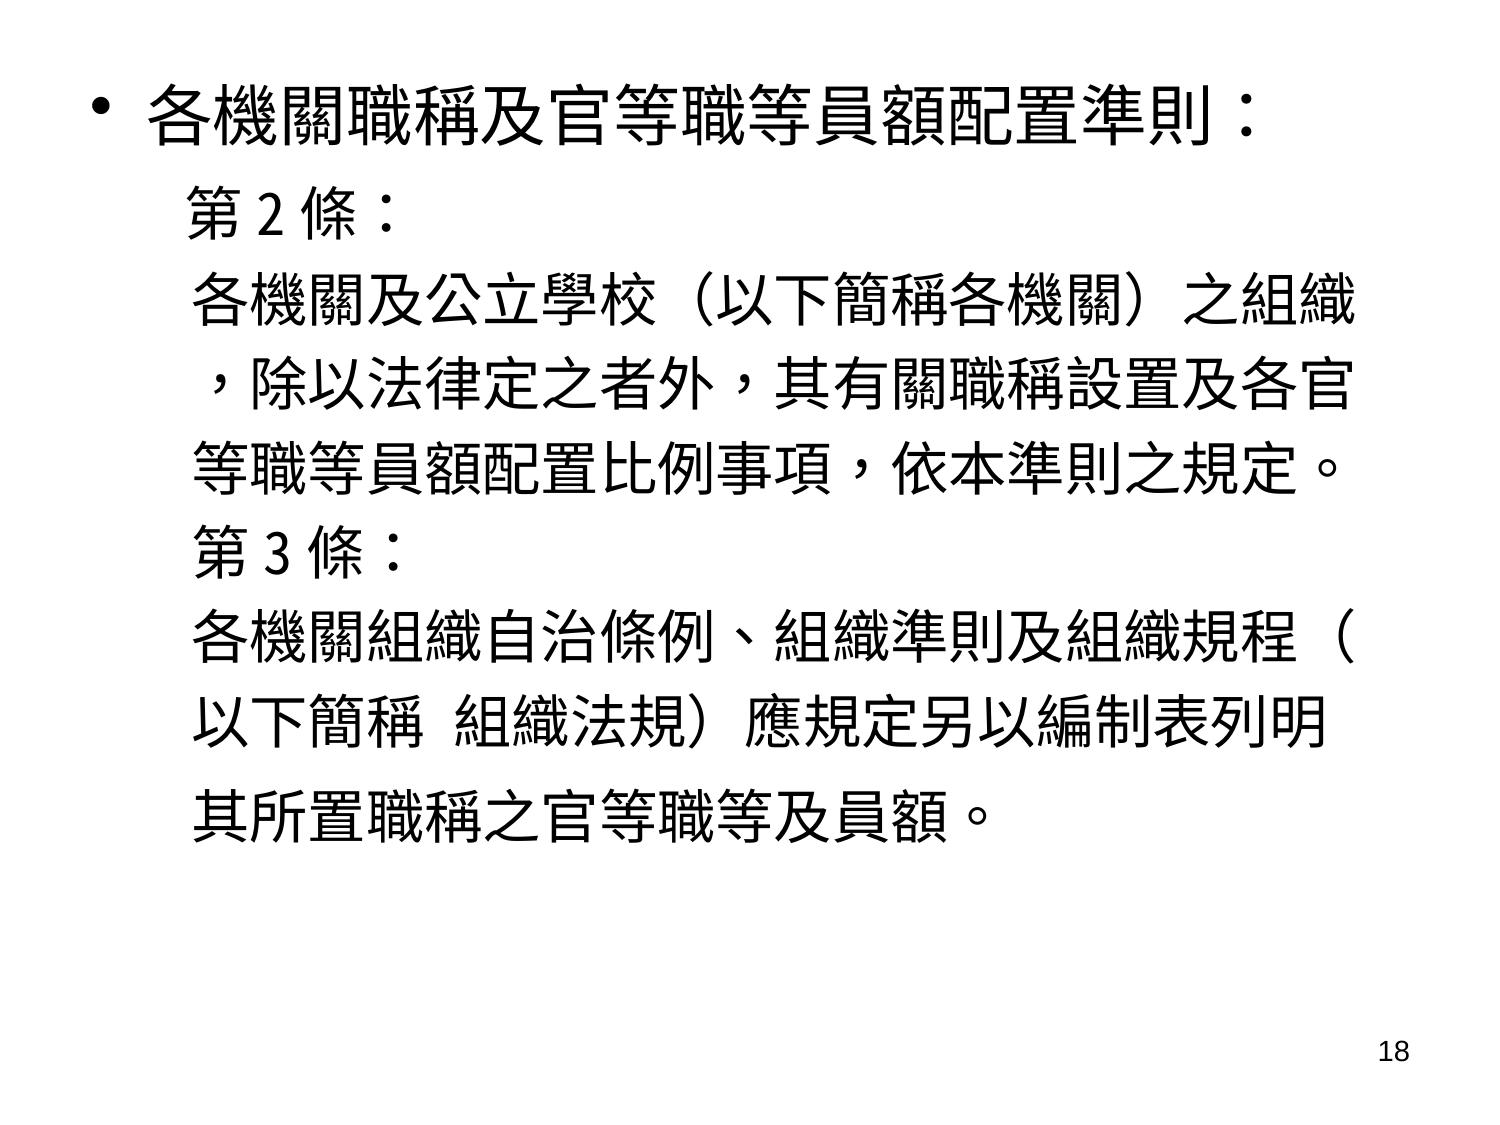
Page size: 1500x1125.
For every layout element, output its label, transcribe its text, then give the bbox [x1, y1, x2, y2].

list 各機關職稱及官等職等員額配置準則： 第2條： 各機關及公立學校（以下簡稱各機關）之組織 ，除以法律定之者外，其有關職稱設置及各官 等職等員額配置比例事項，依本準則之規定。 第3條： 各機關組織自治條例、組織準則及組織規程（ 以下簡稱 組織法規）應規定另以編制表列明 其所置職稱之官等職等及員額。 [75, 66, 1426, 1005]
